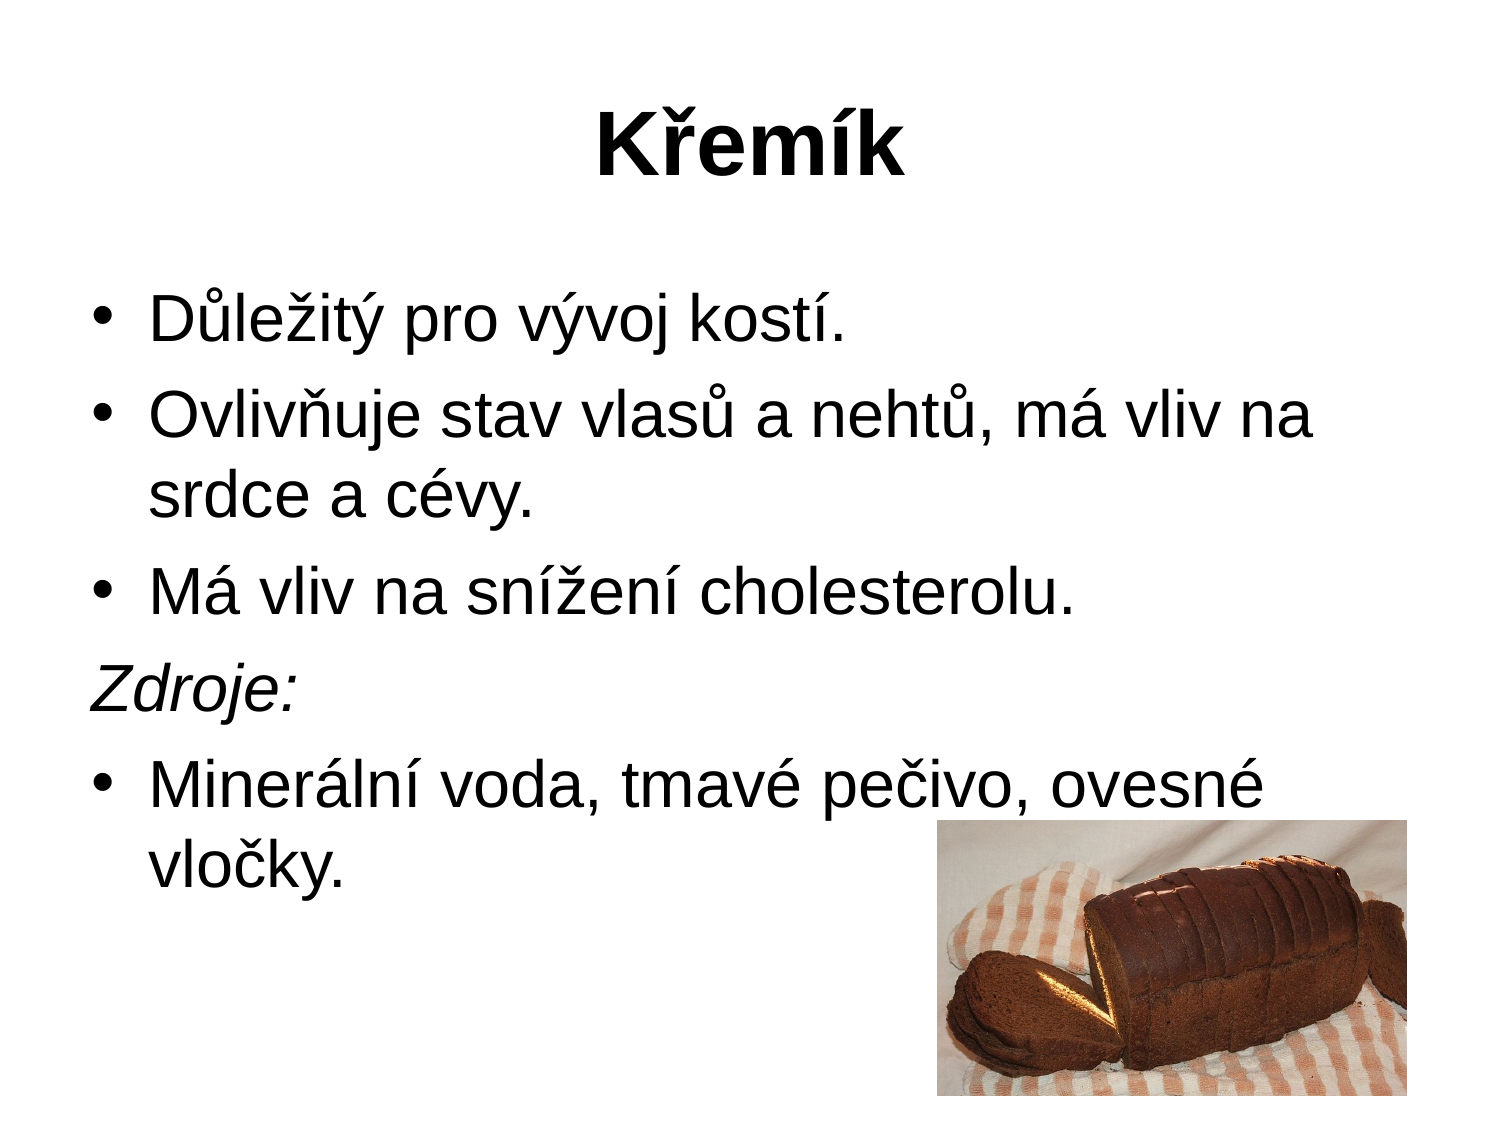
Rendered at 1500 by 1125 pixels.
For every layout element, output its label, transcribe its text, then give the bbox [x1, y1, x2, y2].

title Křemík [75, 45, 1426, 233]
list Důležitý pro vývoj kostí. Ovlivňuje stav vlasů a nehtů, má vliv na srdce a cévy. Má vliv na snížení cholesterolu. Zdroje: Minerální voda, tmavé pečivo, ovesné vločky. [76, 267, 1427, 1010]
picture [937, 820, 1407, 1096]
